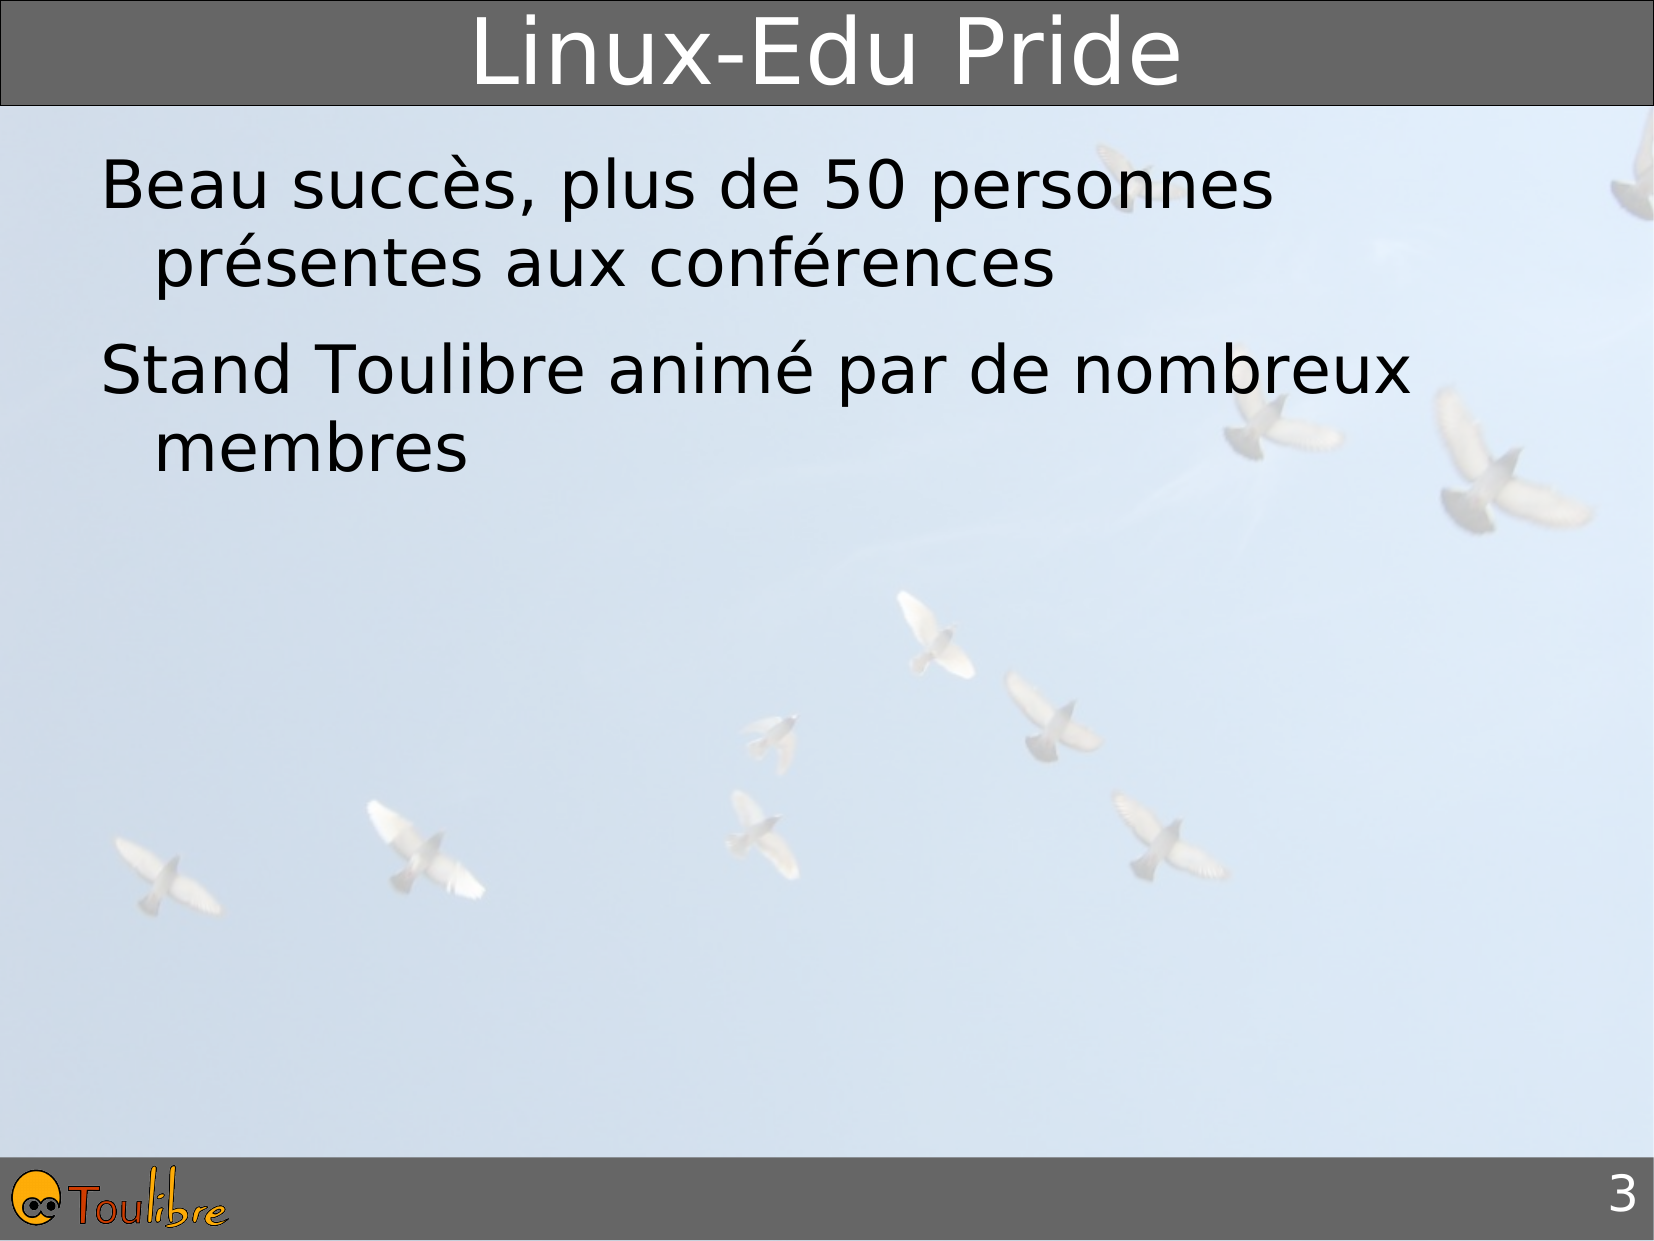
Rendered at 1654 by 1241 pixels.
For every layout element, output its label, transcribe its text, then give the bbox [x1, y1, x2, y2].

title Linux-Edu Pride [0, 0, 1654, 107]
picture [11, 1165, 229, 1228]
list Beau succès, plus de 50 personnes présentes aux conférences Stand Toulibre animé par de nombreux membres [82, 146, 1571, 1094]
